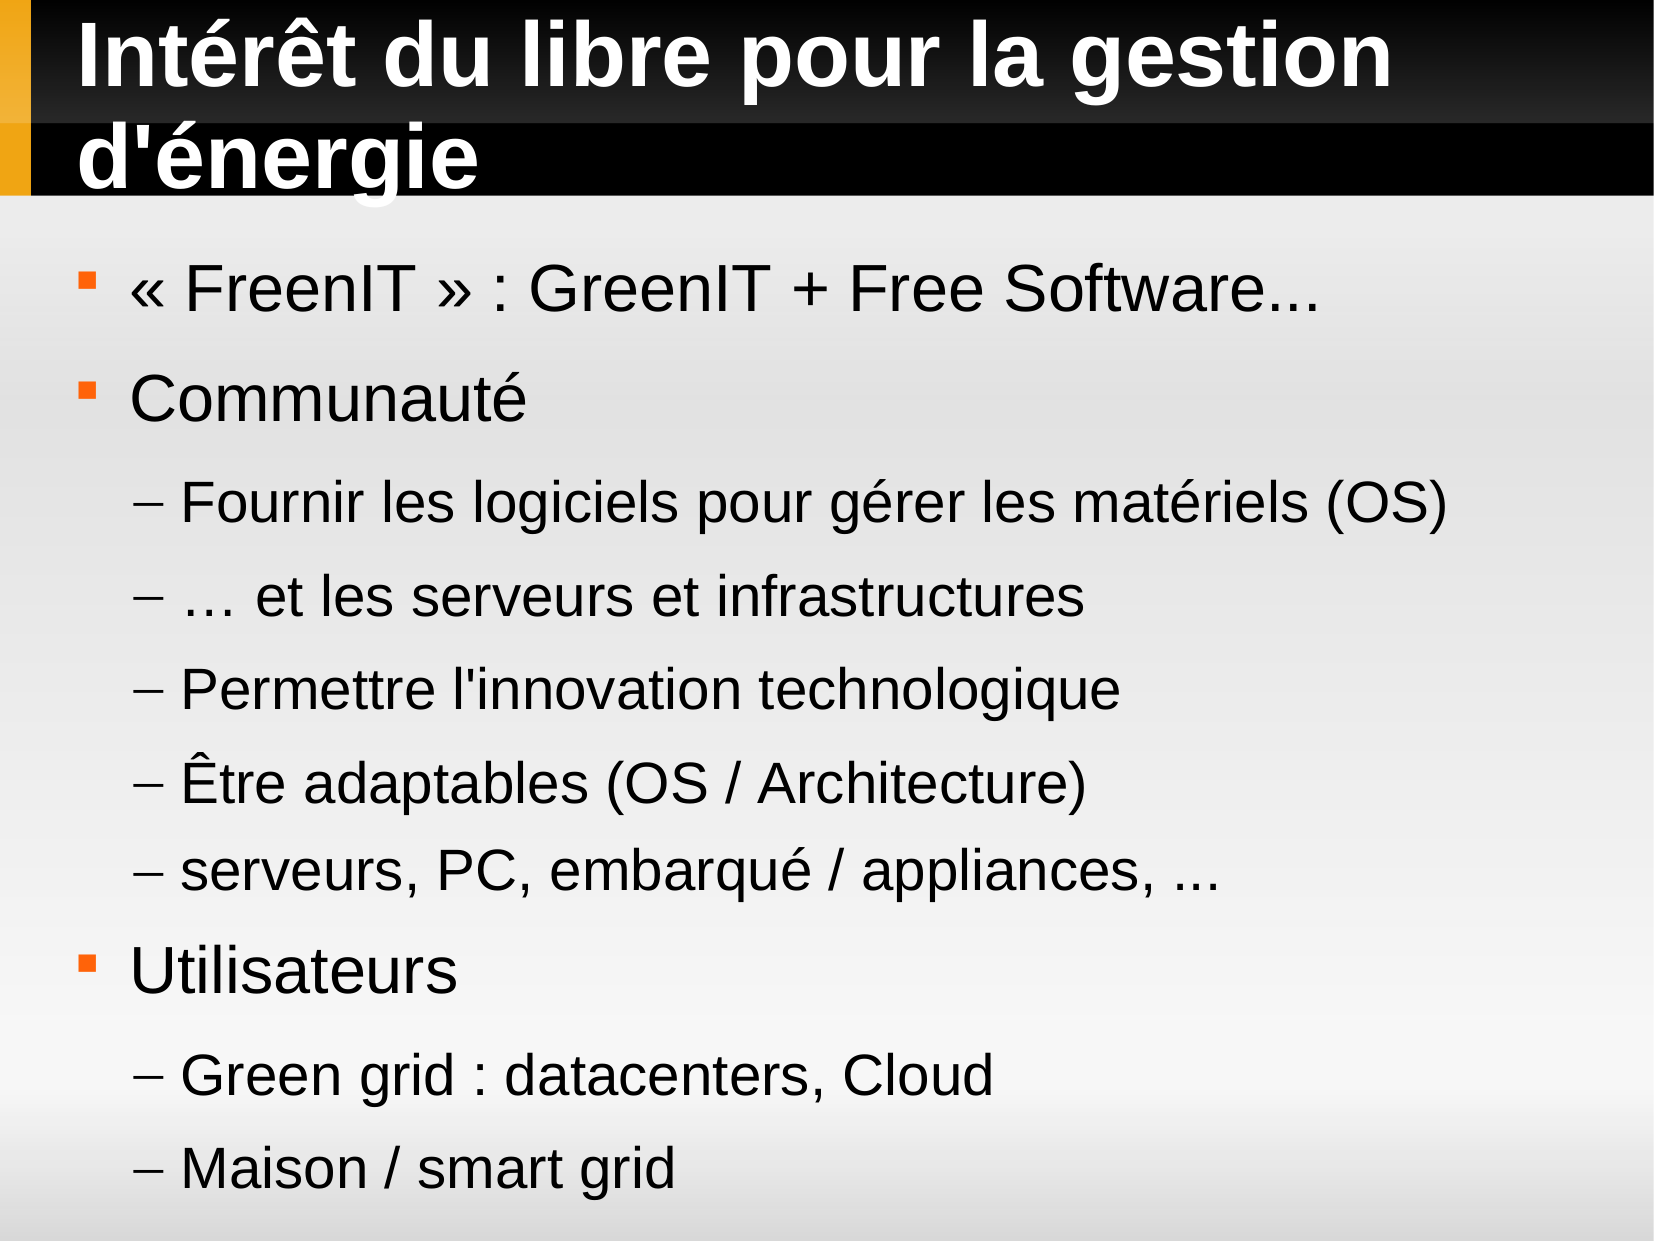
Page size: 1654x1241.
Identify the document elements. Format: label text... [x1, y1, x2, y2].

picture [0, 0, 1654, 1241]
list « FreenIT » : GreenIT + Free Software... Communauté Fournir les logiciels pour gérer les matériels (OS) … et les serveurs et infrastructures Permettre l'innovation technologique Être adaptables (OS / Architecture) serveurs, PC, embarqué / appliances, ... Utilisateurs Green grid : datacenters, Cloud Maison / smart grid [58, 240, 1607, 1201]
title Intérêt du libre pour la gestion d'énergie [76, 0, 1565, 210]
